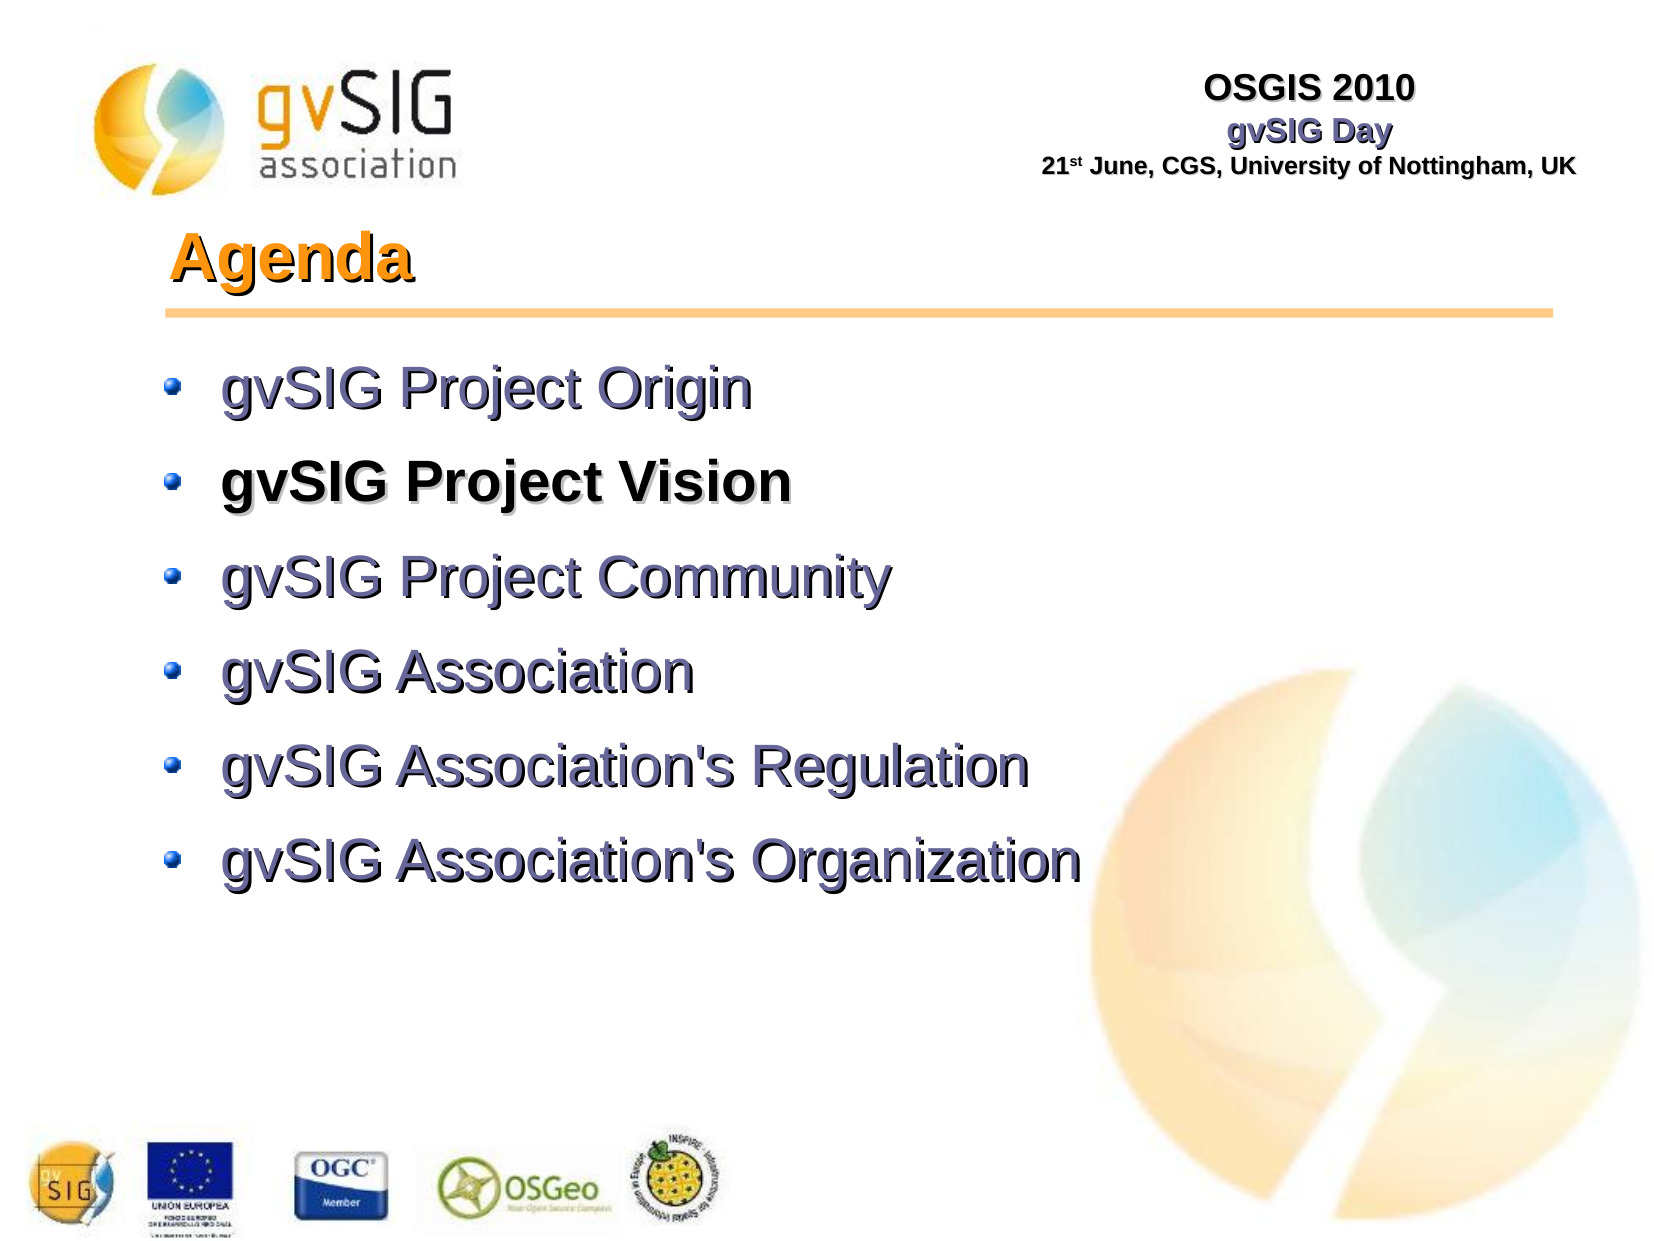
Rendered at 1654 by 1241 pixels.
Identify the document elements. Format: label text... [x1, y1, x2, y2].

text_box Agenda [153, 211, 569, 302]
picture [1, 0, 1654, 1241]
list gvSIG Project Origin gvSIG Project Vision gvSIG Project Community gvSIG Association gvSIG Association's Regulation gvSIG Association's Organization [164, 354, 1359, 945]
